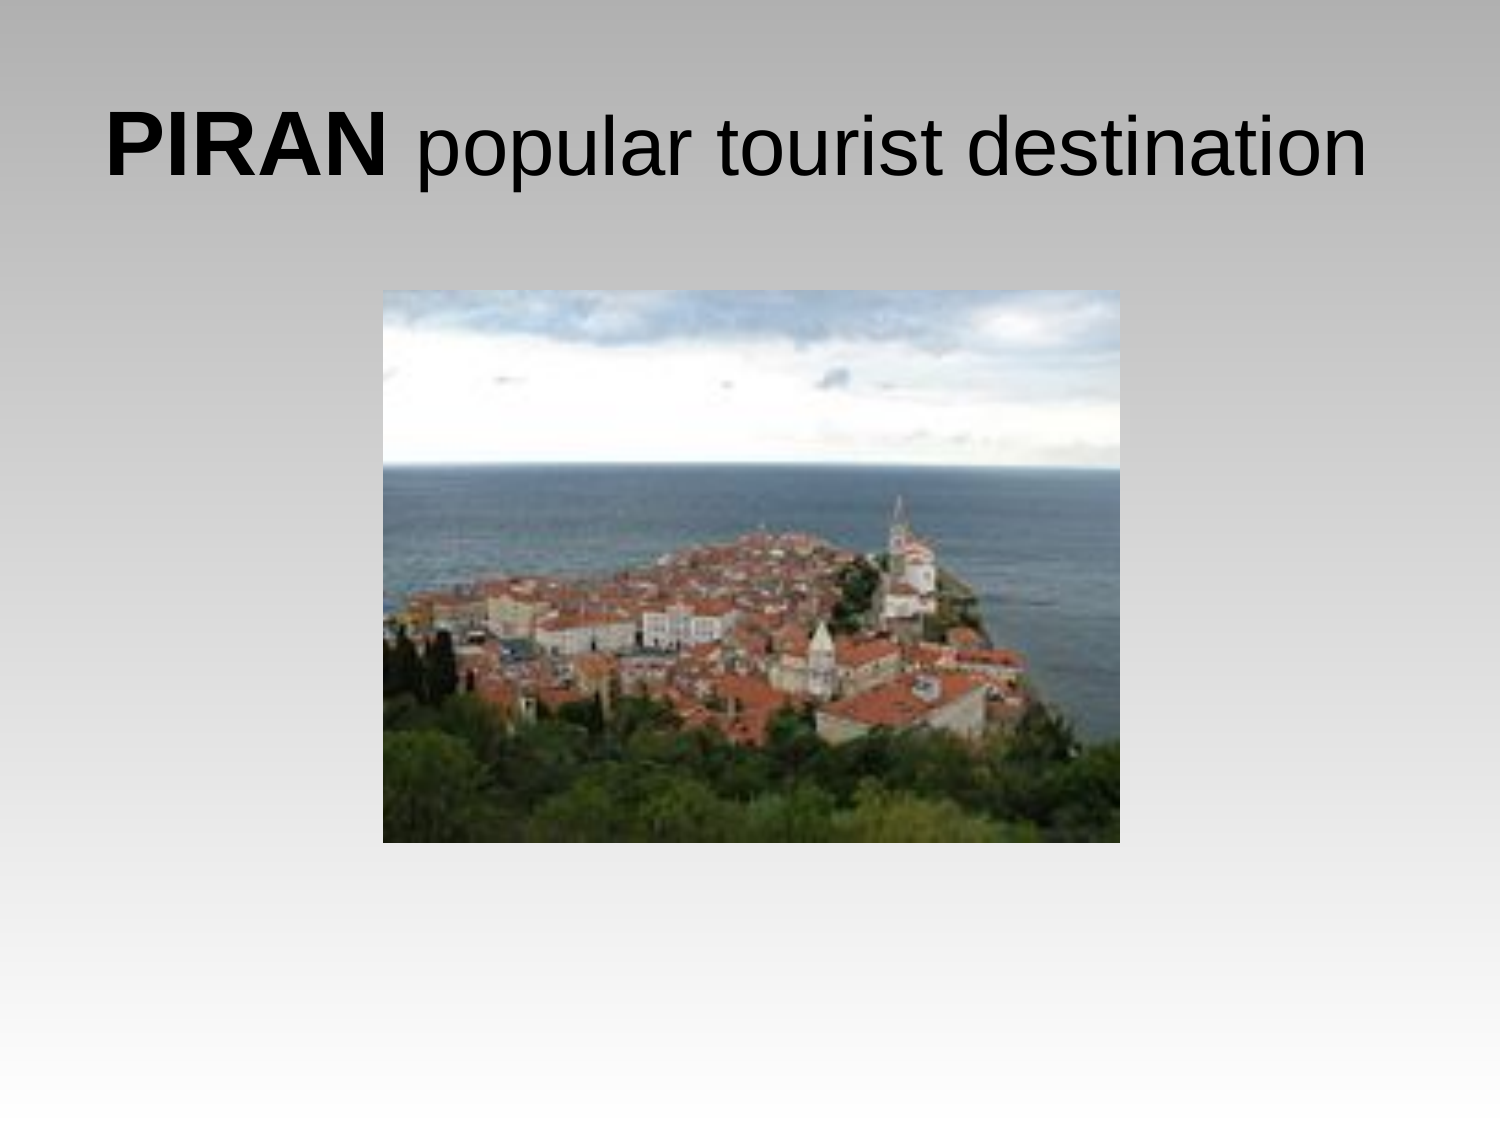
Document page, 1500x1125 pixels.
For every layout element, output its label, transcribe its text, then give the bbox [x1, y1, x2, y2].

title PIRAN popular tourist destination [75, 45, 1425, 233]
picture [383, 290, 1120, 843]
